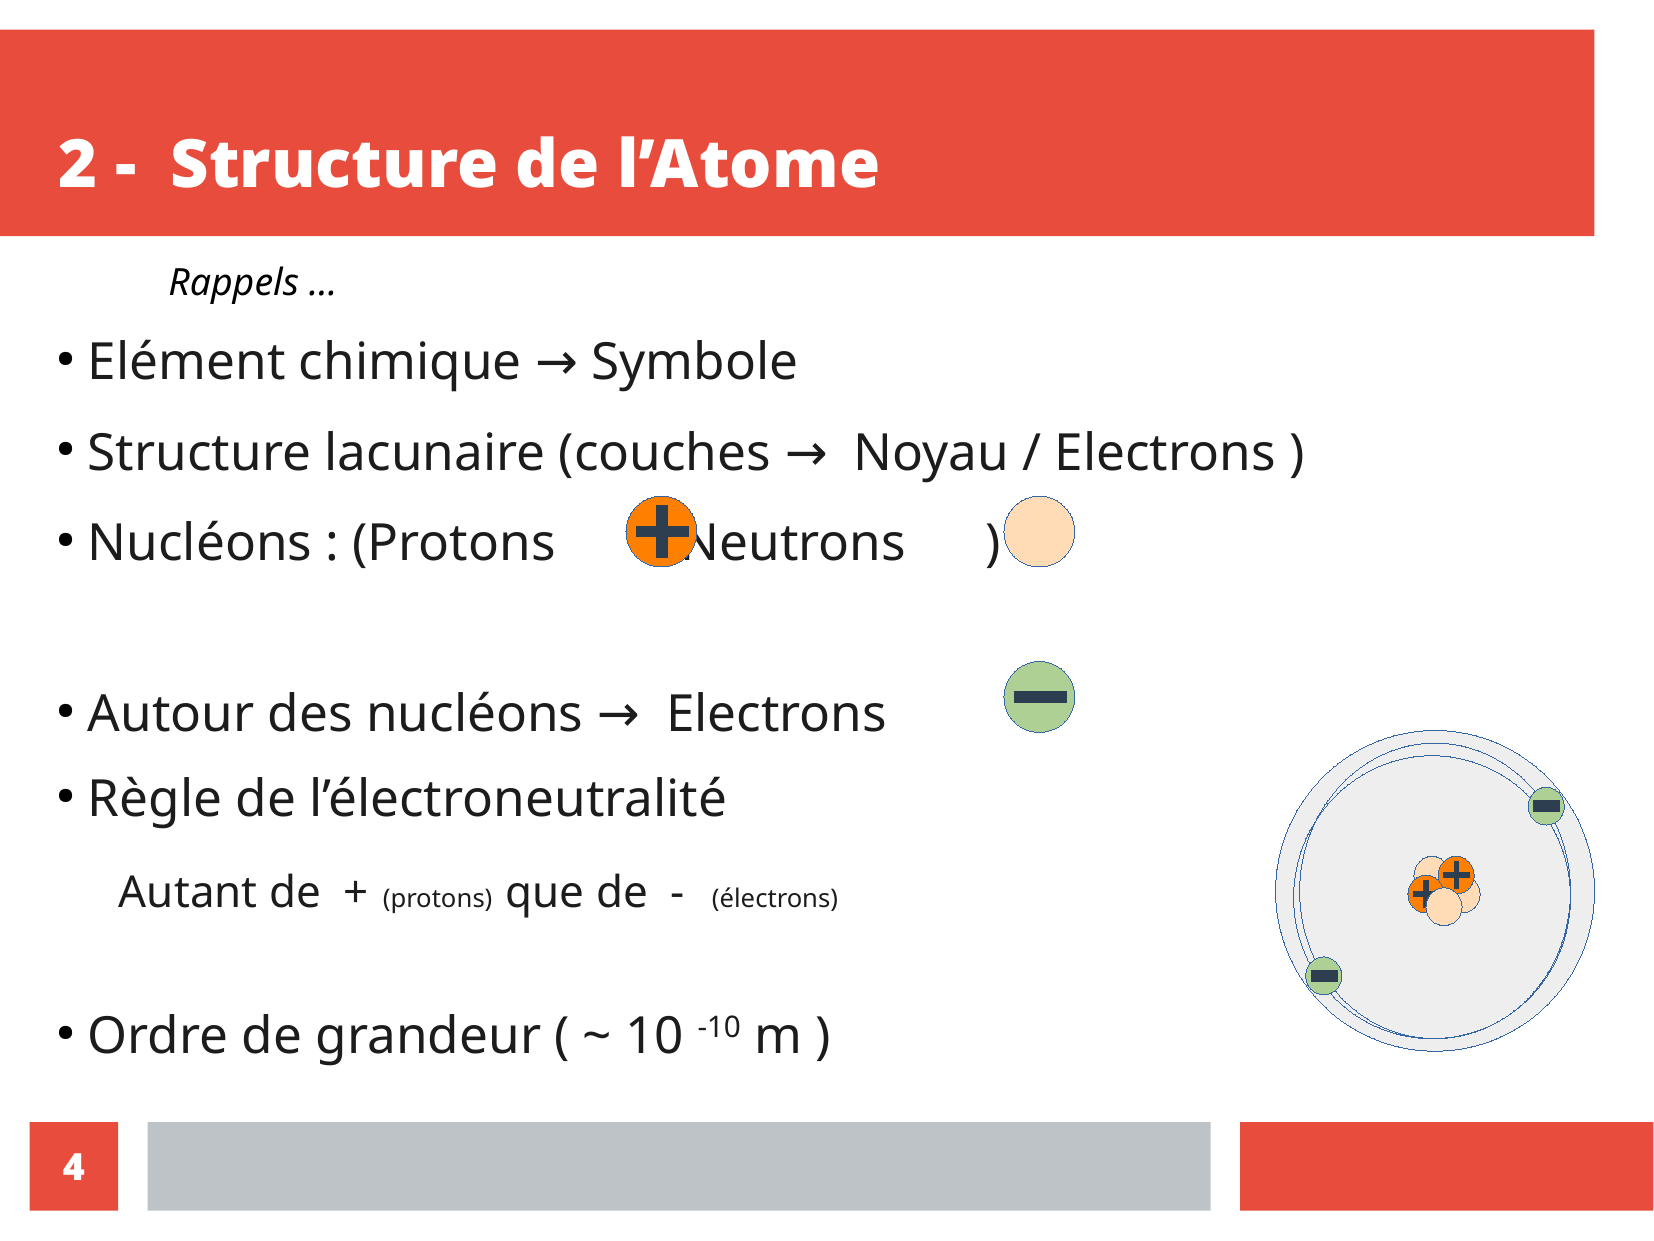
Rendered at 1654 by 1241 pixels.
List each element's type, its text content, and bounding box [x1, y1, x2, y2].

title 2 - Structure de l’Atome [59, 59, 1595, 207]
text_box [625, 496, 697, 567]
text_box [1003, 496, 1075, 567]
text_box [1275, 730, 1595, 1052]
text_box [1003, 661, 1075, 733]
list Elément chimique → Symbole Structure lacunaire (couches → Noyau / Electrons ) Nucléons : (Protons / Neutrons ) Autour des nucléons → Electrons Règle de l’électroneutralité Autant de + (protons) que de - (électrons) Ordre de grandeur ( ~ 10 -10 m ) [56, 324, 1563, 1075]
text_box Rappels ... [153, 248, 520, 311]
